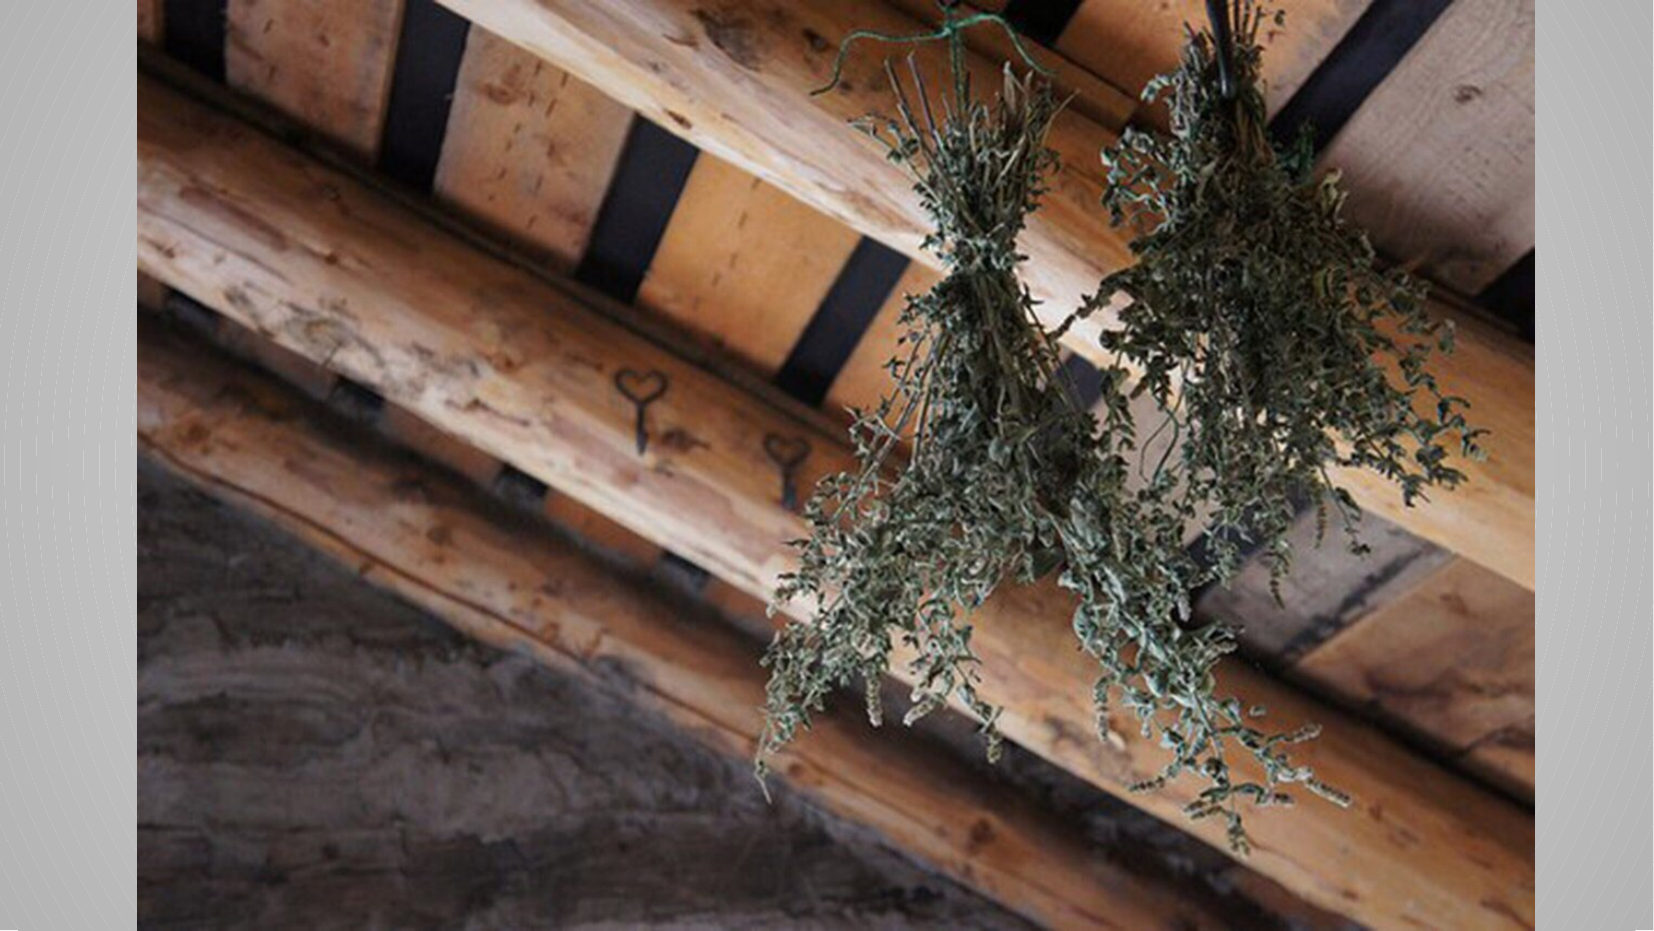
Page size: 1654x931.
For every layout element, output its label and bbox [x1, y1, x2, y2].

picture [137, 0, 1535, 931]
